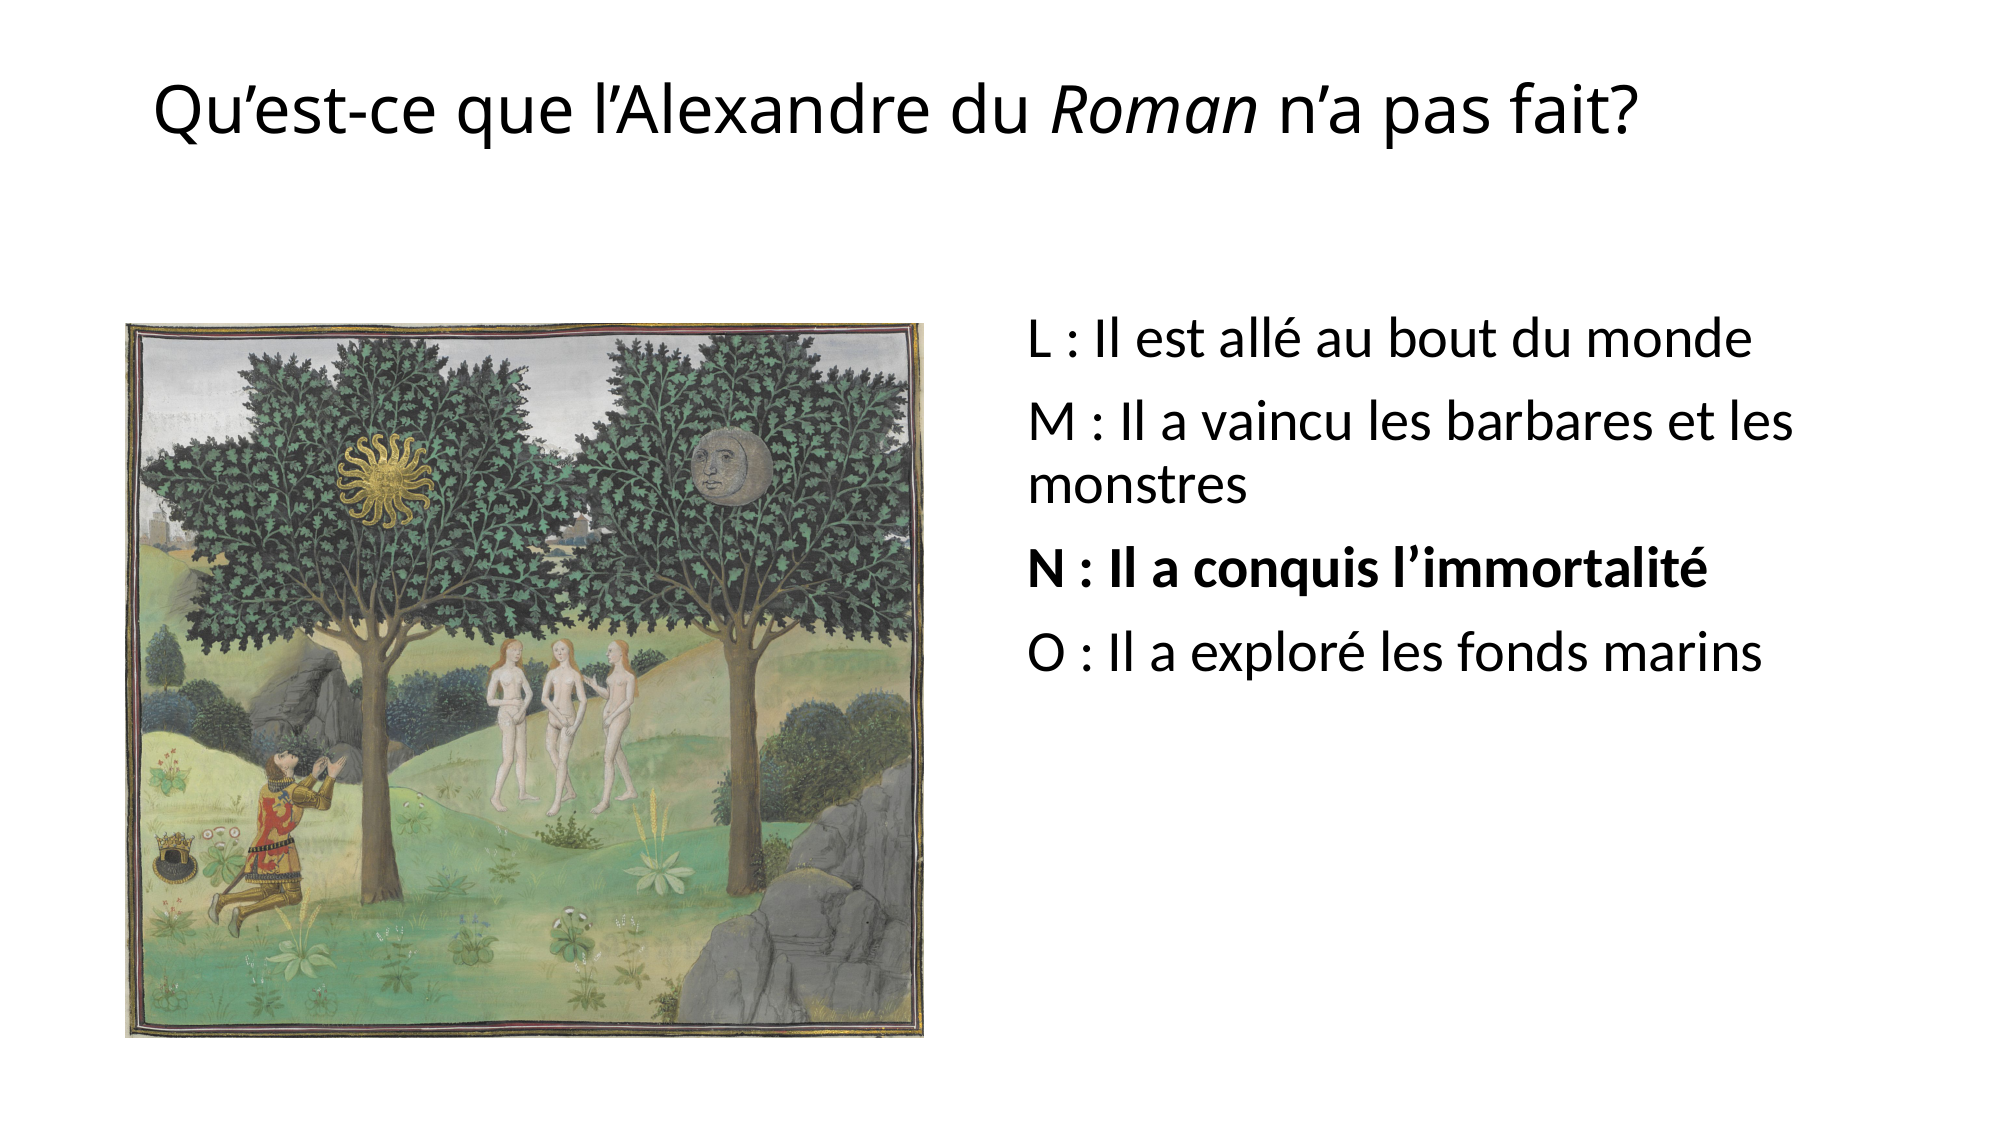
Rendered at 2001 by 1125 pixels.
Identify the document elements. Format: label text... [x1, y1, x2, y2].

picture [125, 323, 924, 1038]
list L : Il est allé au bout du monde M : Il a vaincu les barbares et les monstres N : Il a conquis l’immortalité O : Il a exploré les fonds marins [1012, 299, 1863, 1014]
title Qu’est-ce que l’Alexandre du Roman n’a pas fait? [137, 3, 1863, 221]
